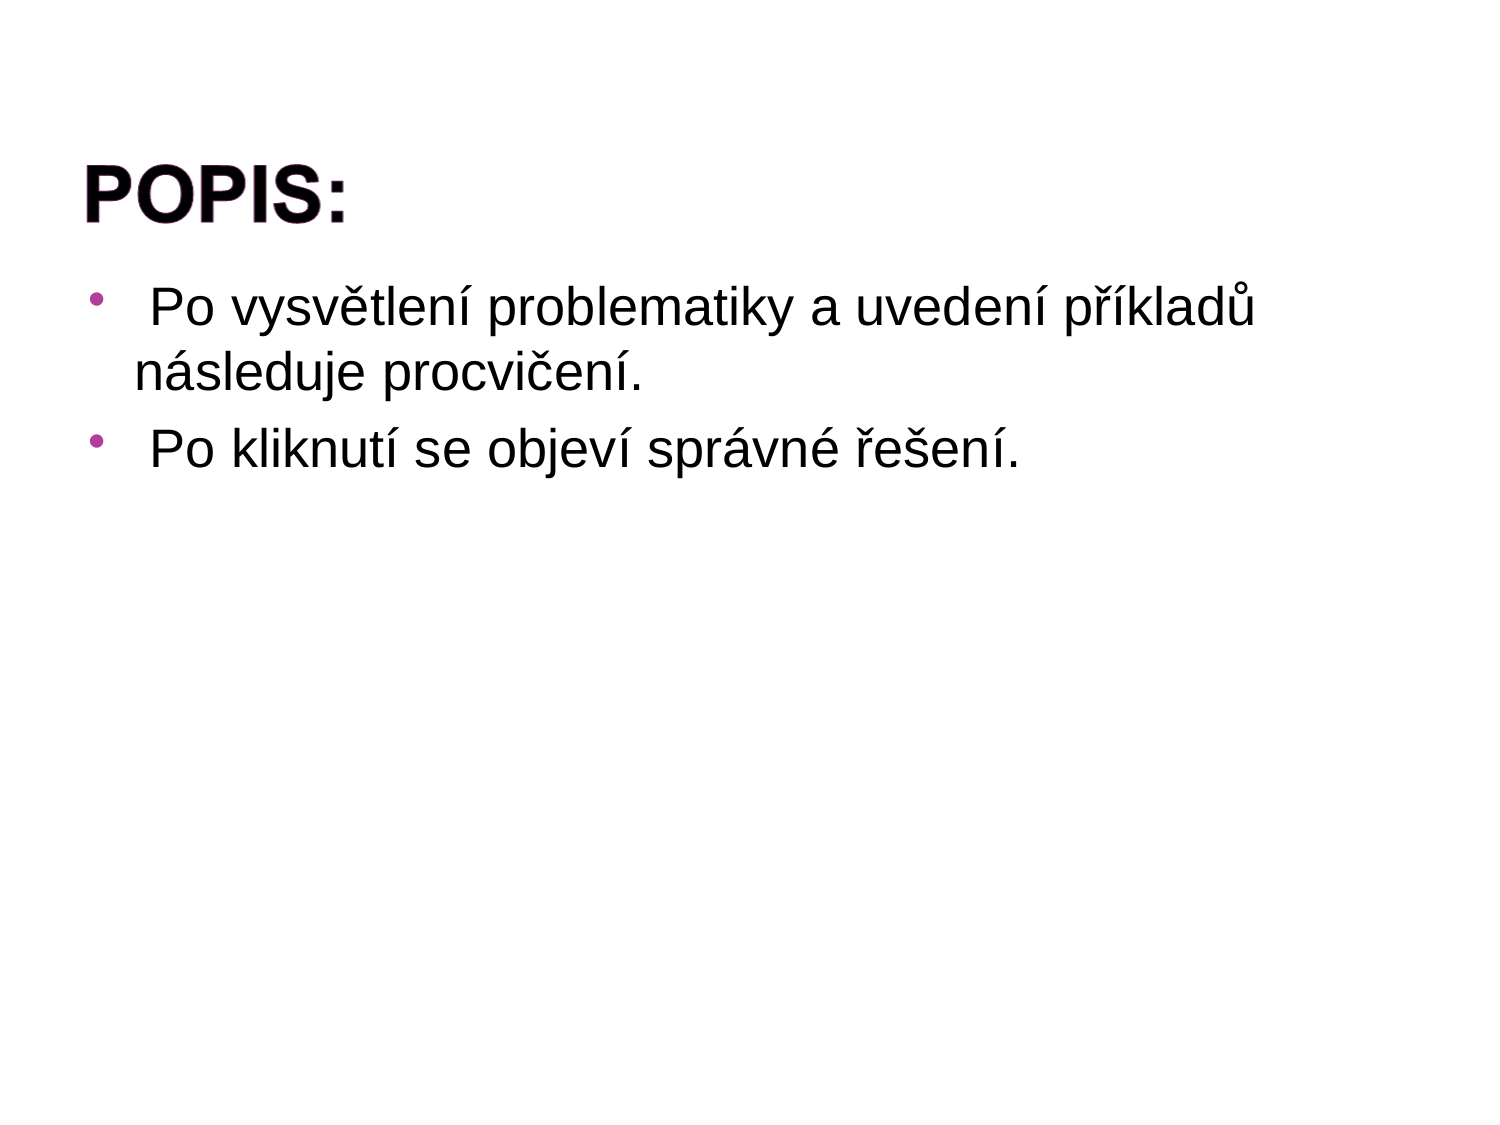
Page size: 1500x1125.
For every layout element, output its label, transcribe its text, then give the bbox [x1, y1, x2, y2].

text_box [34, 53, 1264, 288]
list Po vysvětlení problematiky a uvedení příkladů následuje procvičení. Po kliknutí se objeví správné řešení. [74, 263, 1412, 1060]
